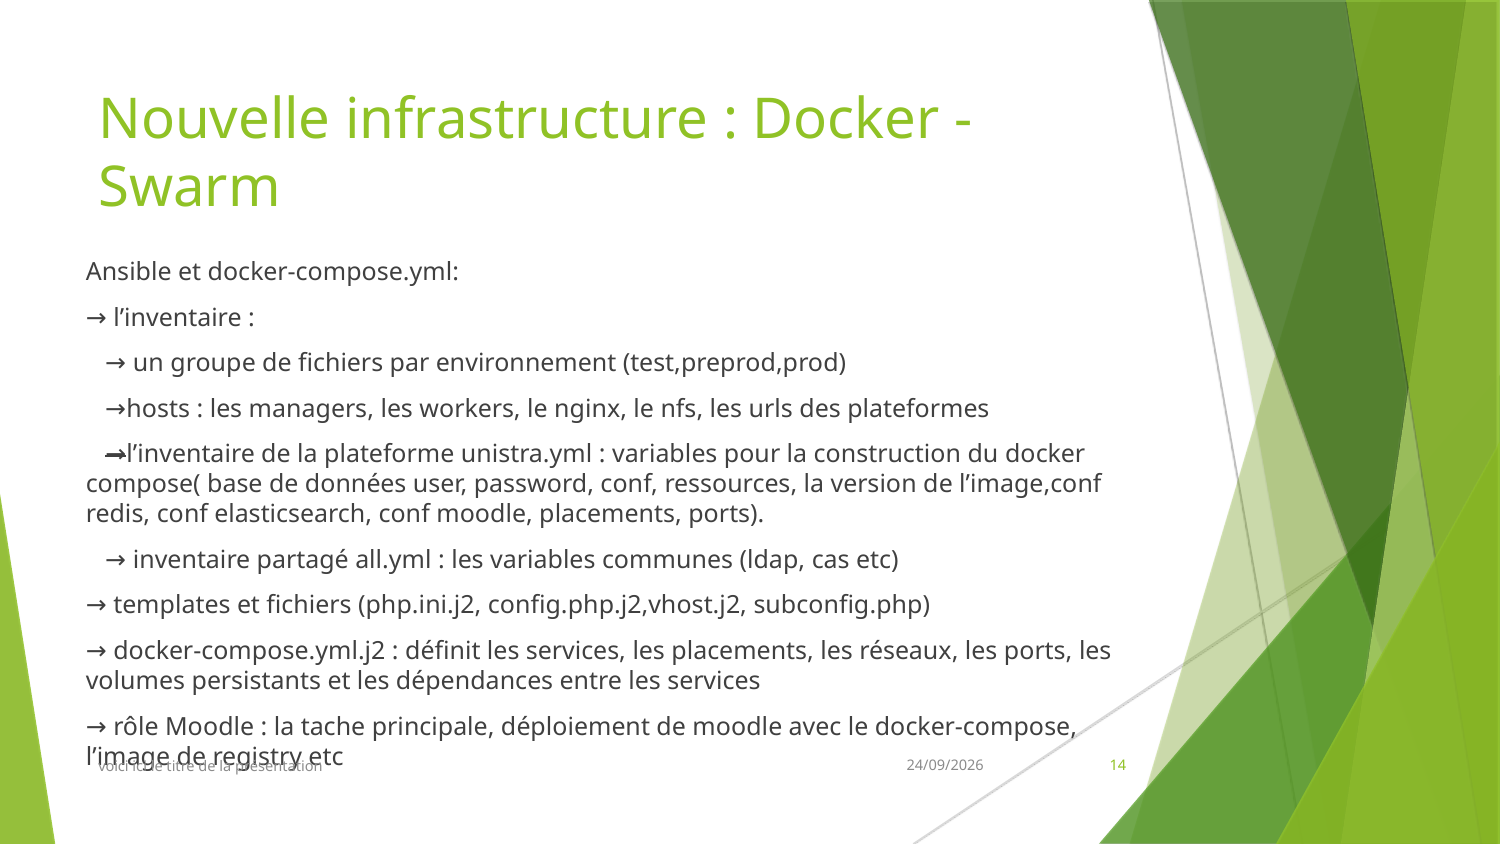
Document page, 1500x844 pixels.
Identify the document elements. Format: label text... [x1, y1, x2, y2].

footer voici ici le titre de la présentation [83, 743, 859, 789]
slide_number 9 [1056, 743, 1141, 789]
slide_number 07/07/2022 [886, 743, 999, 789]
list Ansible et docker-compose.yml: → l’inventaire : → un groupe de fichiers par environnement (test,preprod,prod) →hosts : les managers, les workers, le nginx, le nfs, les urls des plateformes →l’inventaire de la plateforme unistra.yml : variables pour la construction du docker compose( base de données user, password, conf, ressources, la version de l’image,conf redis, conf elasticsearch, conf moodle, placements, ports). → inventaire partagé all.yml : les variables communes (ldap, cas etc) → templates et fichiers (php.ini.j2, config.php.j2,vhost.j2, subconfig.php) → docker-compose.yml.j2 : définit les services, les placements, les réseaux, les ports, les volumes persistants et les dépendances entre les services → rôle Moodle : la tache principale, déploiement de moodle avec le docker-compose, l’image de registry etc [70, 248, 1129, 726]
title Nouvelle infrastructure : Docker - Swarm [83, 75, 1141, 238]
